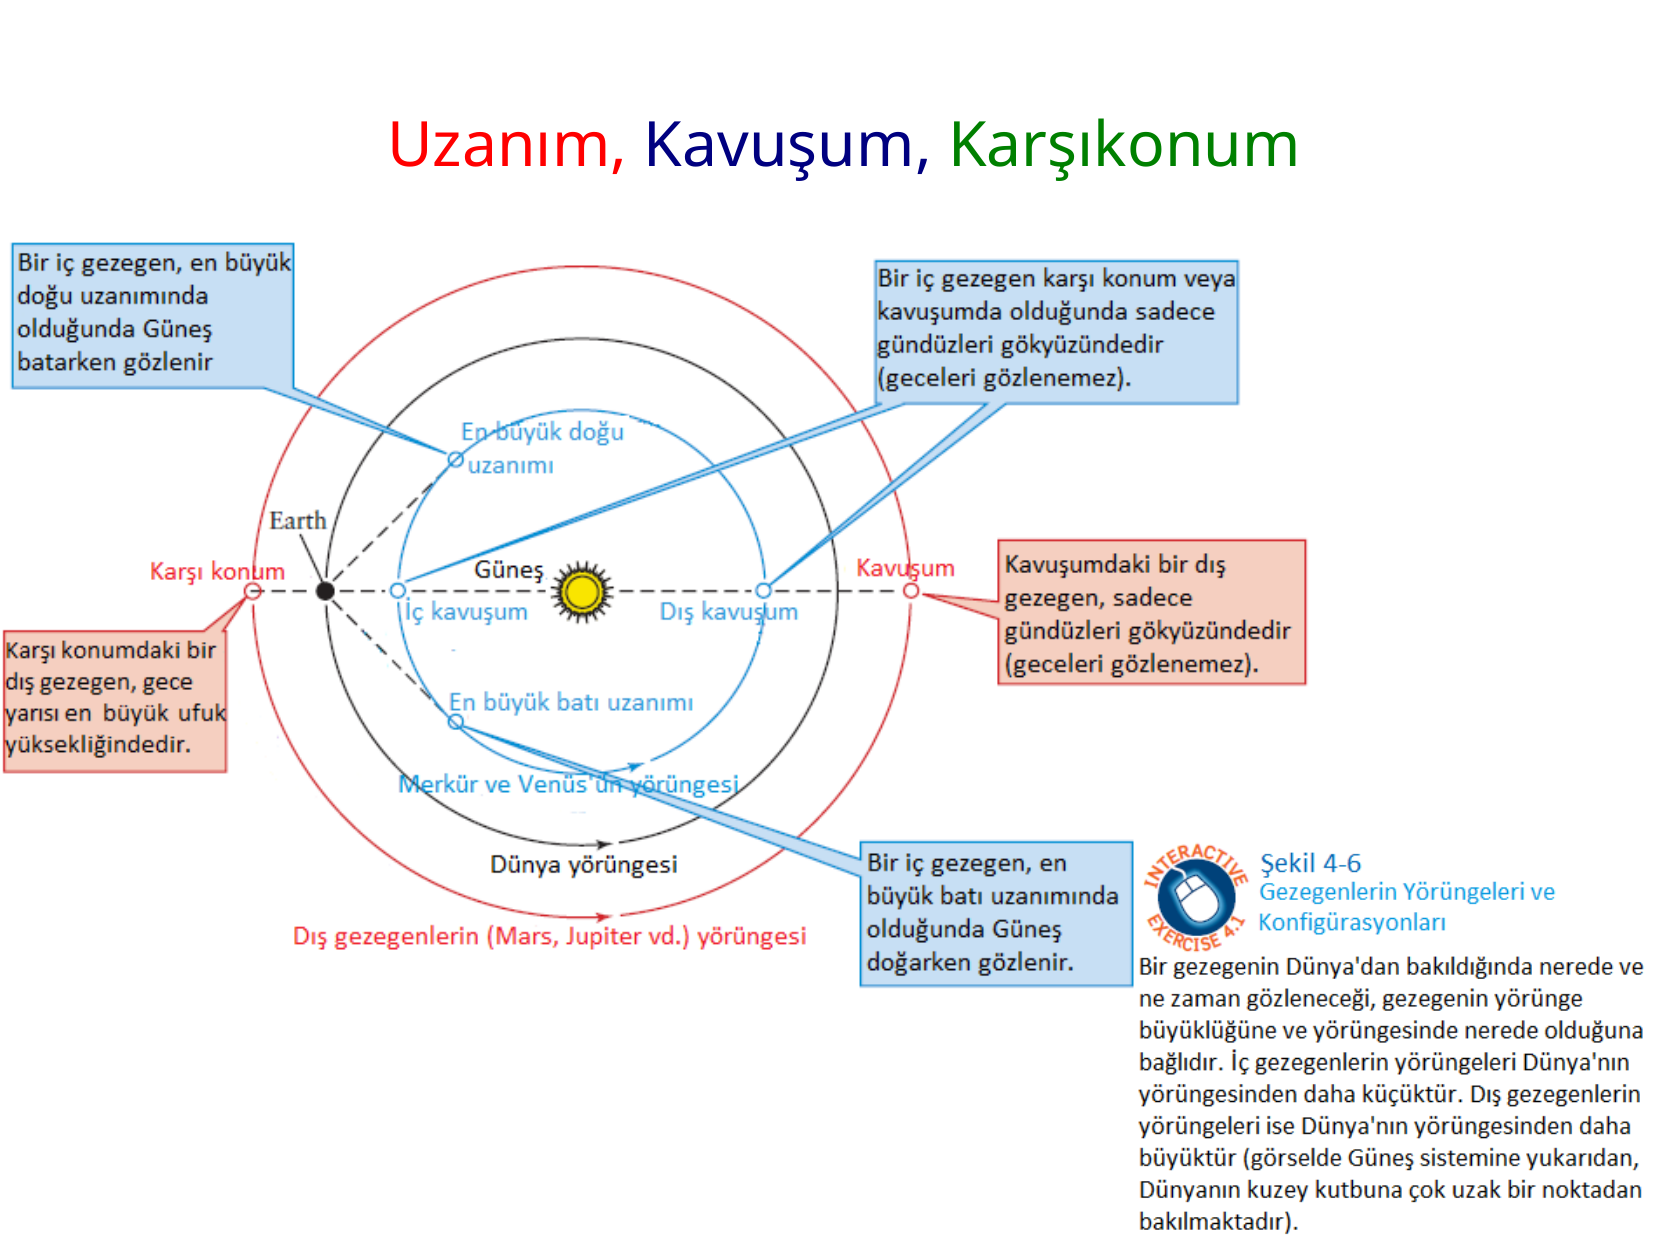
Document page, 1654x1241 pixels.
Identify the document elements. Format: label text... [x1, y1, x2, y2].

title Uzanım, Kavuşum, Karşıkonum [82, 43, 1571, 241]
picture [0, 231, 1651, 1241]
